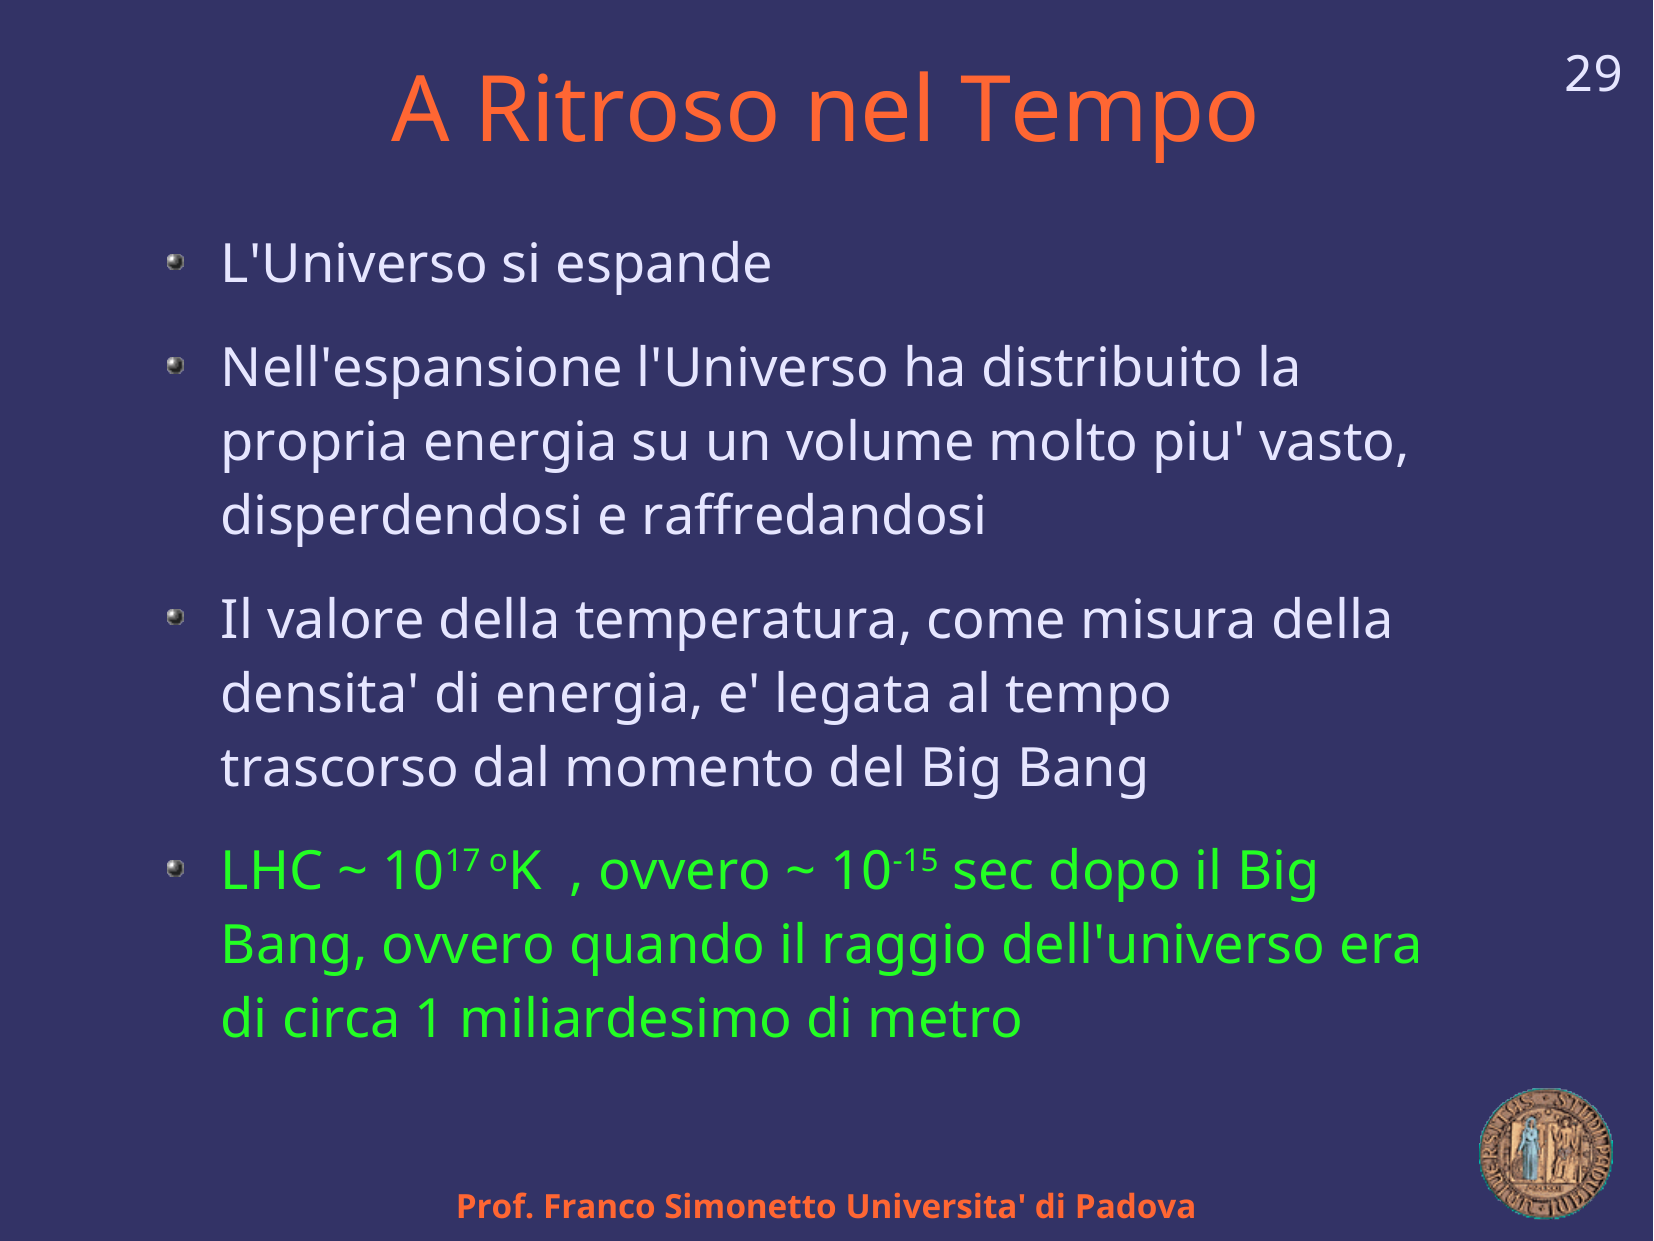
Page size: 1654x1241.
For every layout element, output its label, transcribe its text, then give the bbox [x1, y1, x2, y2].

list L'Universo si espande Nell'espansione l'Universo ha distribuito la propria energia su un volume molto piu' vasto, disperdendosi e raffredandosi Il valore della temperatura, come misura della densita' di energia, e' legata al tempo trascorso dal momento del Big Bang LHC ~ 1017 oK , ovvero ~ 10-15 sec dopo il Big Bang, ovvero quando il raggio dell'universo era di circa 1 miliardesimo di metro [150, 225, 1426, 1119]
picture [1479, 1087, 1613, 1221]
title A Ritroso nel Tempo [82, 55, 1571, 156]
